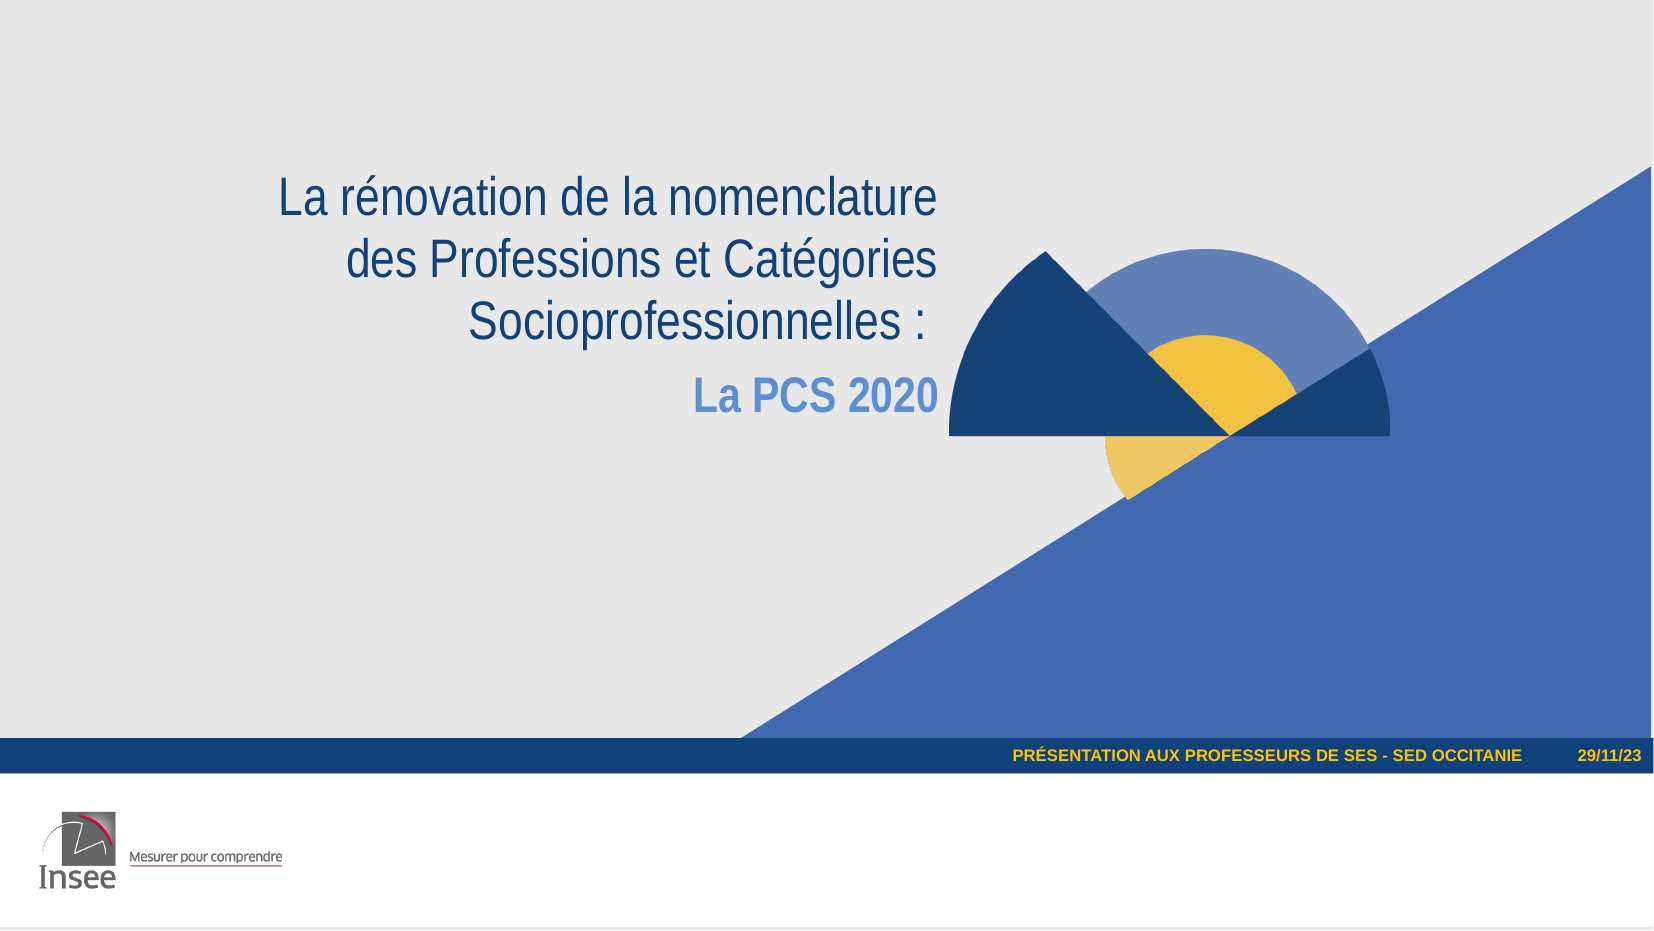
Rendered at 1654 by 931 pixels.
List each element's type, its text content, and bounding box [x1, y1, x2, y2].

title La rénovation de la nomenclature des Professions et Catégories Socioprofessionnelles : [230, 209, 939, 366]
picture [949, 249, 1390, 500]
picture [35, 785, 282, 892]
subtitle La PCS 2020 [230, 366, 939, 544]
